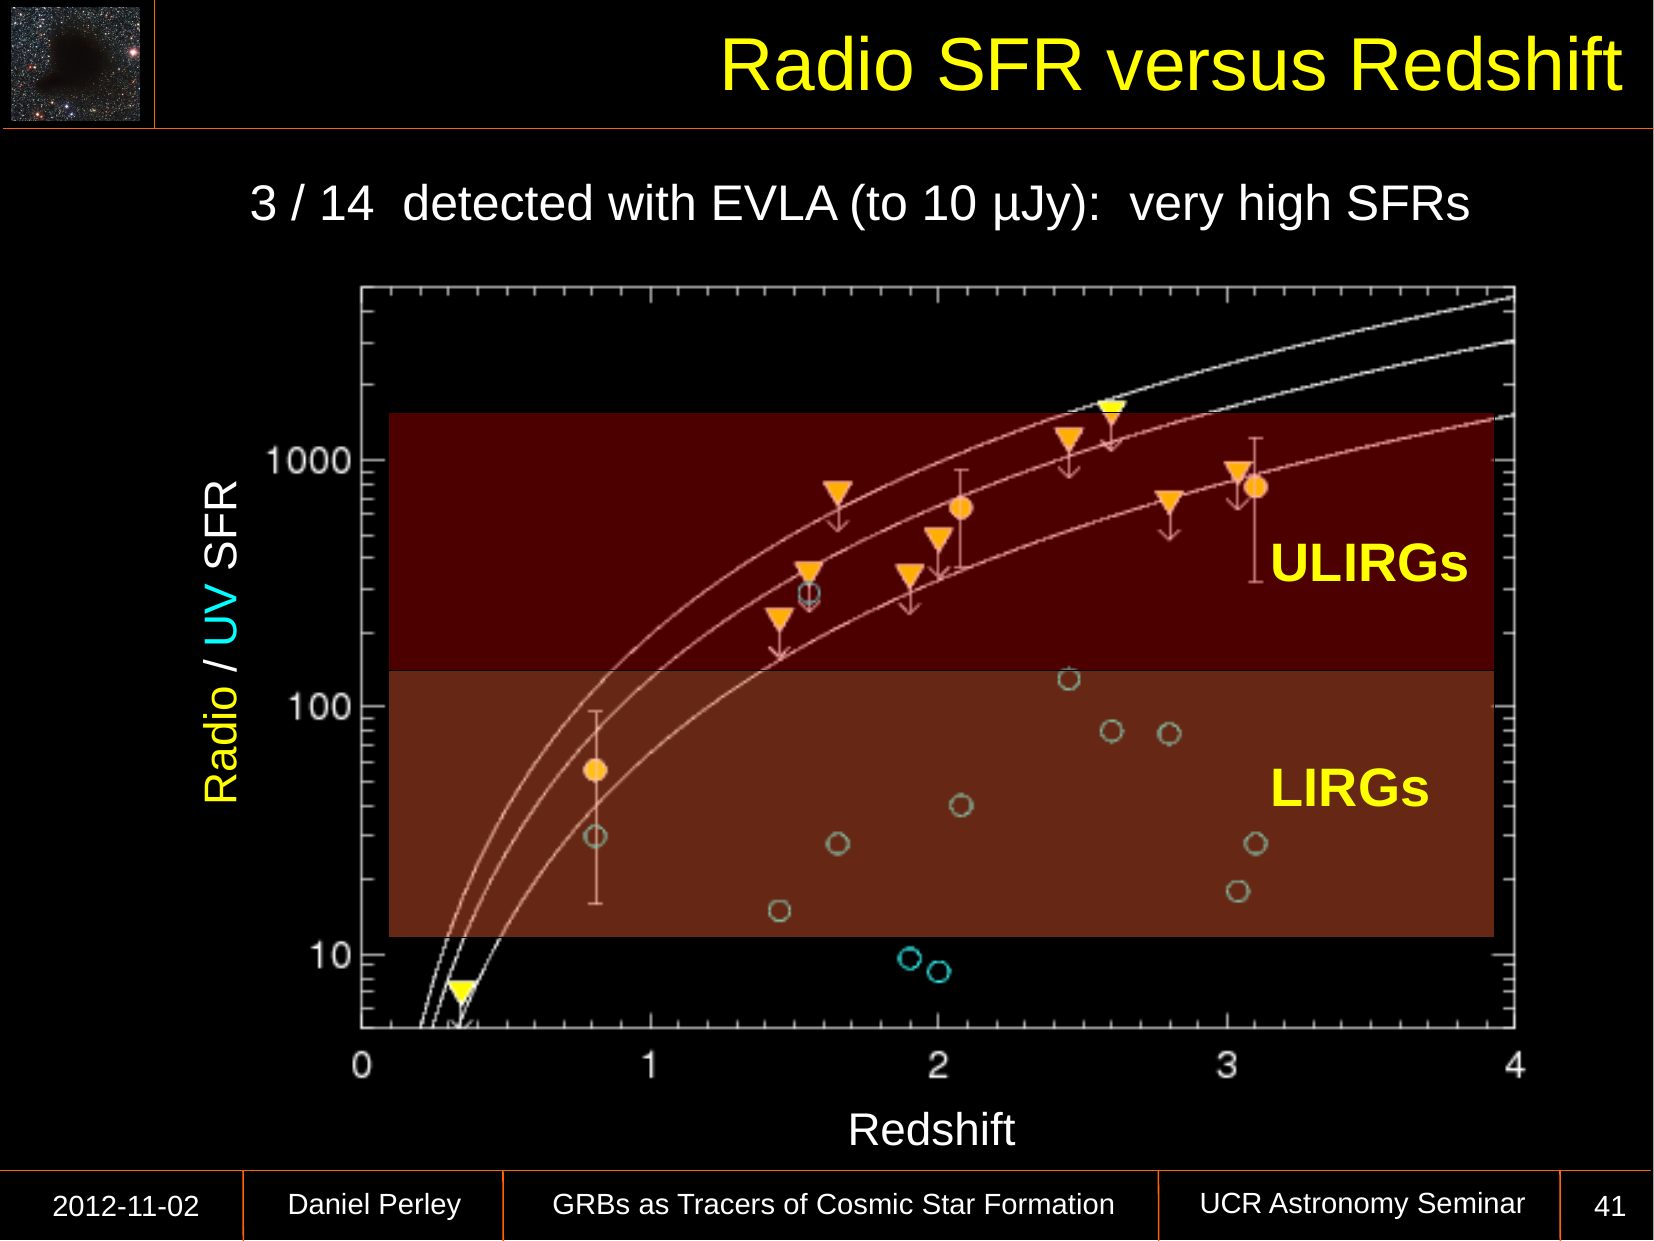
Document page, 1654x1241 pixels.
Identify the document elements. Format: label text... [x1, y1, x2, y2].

text_box [388, 412, 1495, 938]
text_box LIRGs [1256, 749, 1538, 826]
text_box ULIRGs [1256, 525, 1538, 601]
picture [262, 250, 1551, 1120]
title Radio SFR versus Redshift [187, 21, 1624, 108]
text_box Redshift [612, 1096, 1251, 1163]
text_box Radio / UV SFR [187, 323, 254, 962]
text_box 3 / 14 detected with EVLA (to 10 µJy): very high SFRs [234, 167, 1510, 239]
picture [11, 7, 140, 121]
